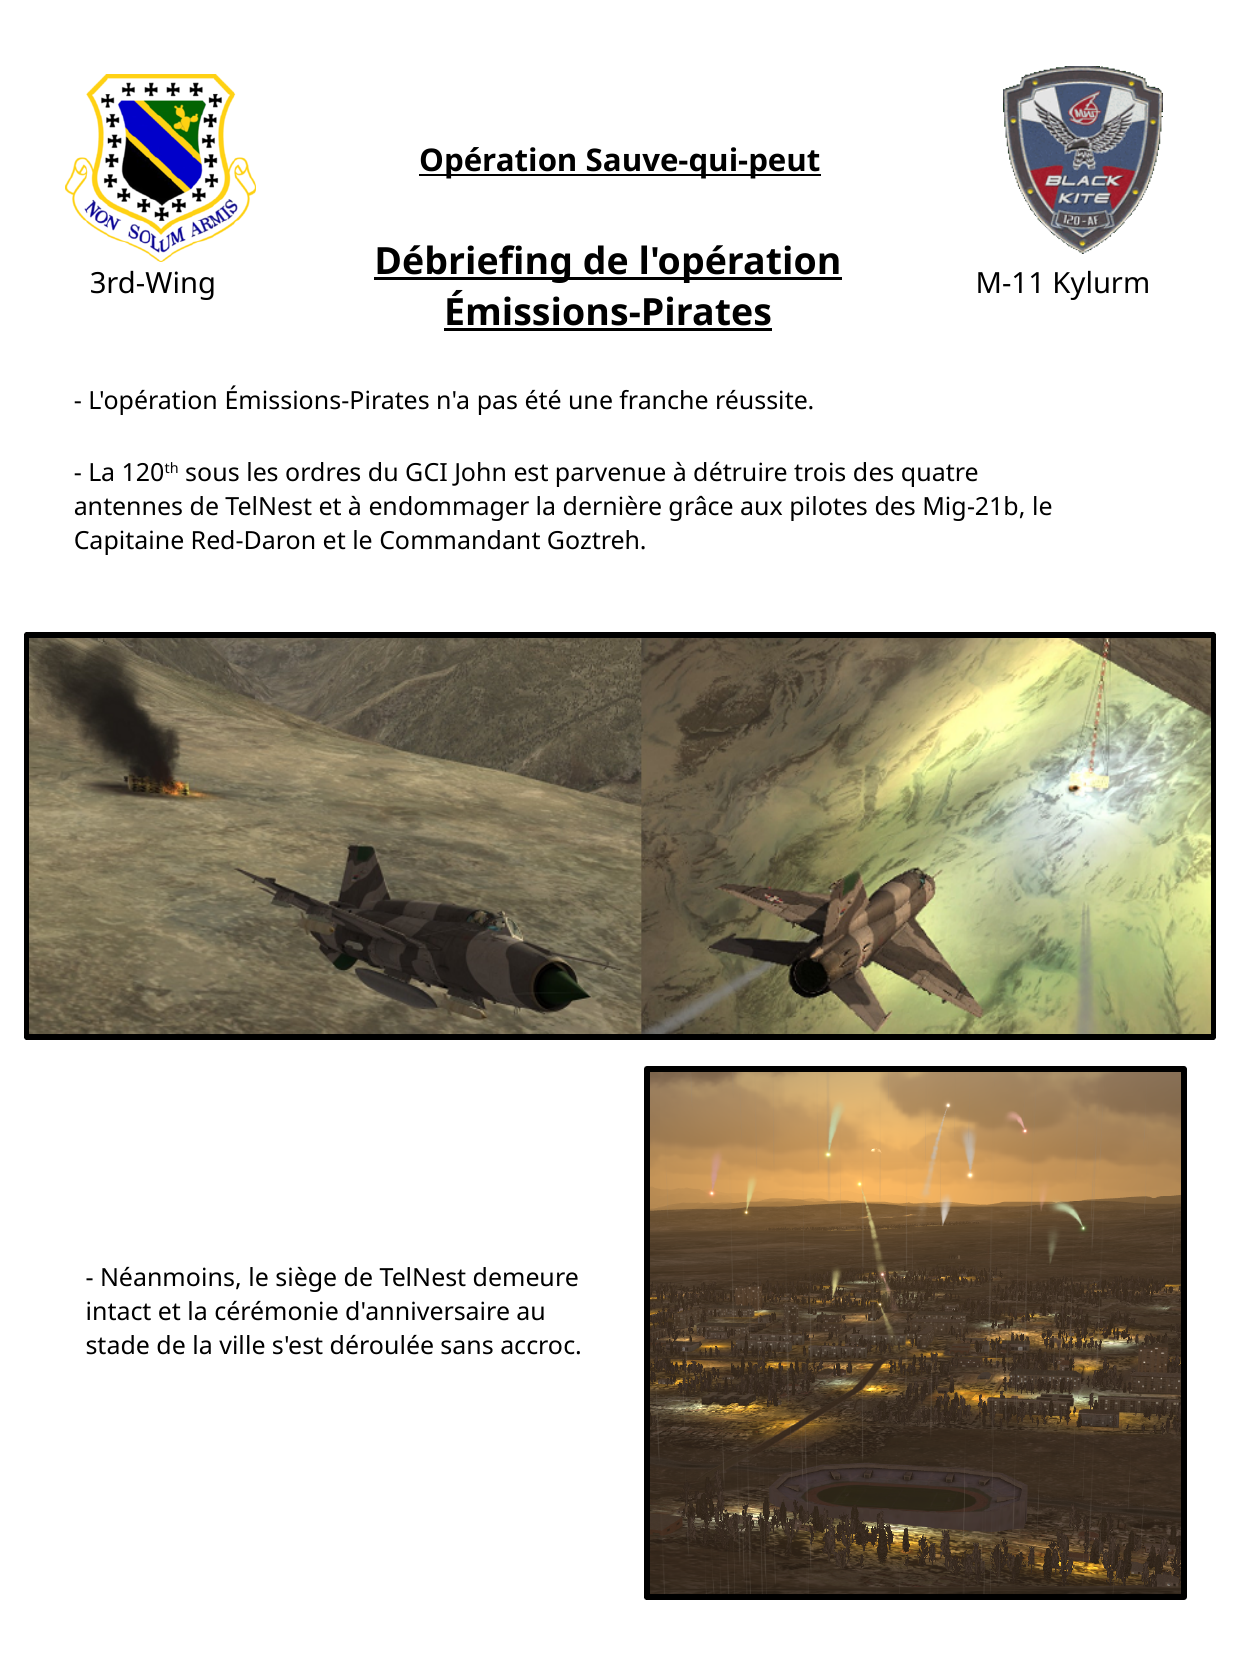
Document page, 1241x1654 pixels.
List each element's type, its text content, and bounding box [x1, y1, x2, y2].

picture [1003, 66, 1163, 254]
text_box Débriefing de l'opération Émissions-Pirates [359, 226, 881, 375]
text_box - L'opération Émissions-Pirates n'a pas été une franche réussite. [58, 375, 1111, 446]
title Opération Sauve-qui-peut 3rd-Wing M-11 Kylurm [62, 6, 1179, 348]
picture [649, 1071, 1182, 1595]
picture [65, 74, 256, 262]
picture [29, 637, 1211, 1035]
text_box - Néanmoins, le siège de TelNest demeure intact et la cérémonie d'anniversaire au stade de la ville s'est déroulée sans accroc. [70, 1251, 615, 1412]
text_box - La 120th sous les ordres du GCI John est parvenue à détruire trois des quatre antennes de TelNest et à endommager la dernière grâce aux pilotes des Mig-21b, le Capitaine Red-Daron et le Commandant Goztreh. [58, 446, 1111, 567]
